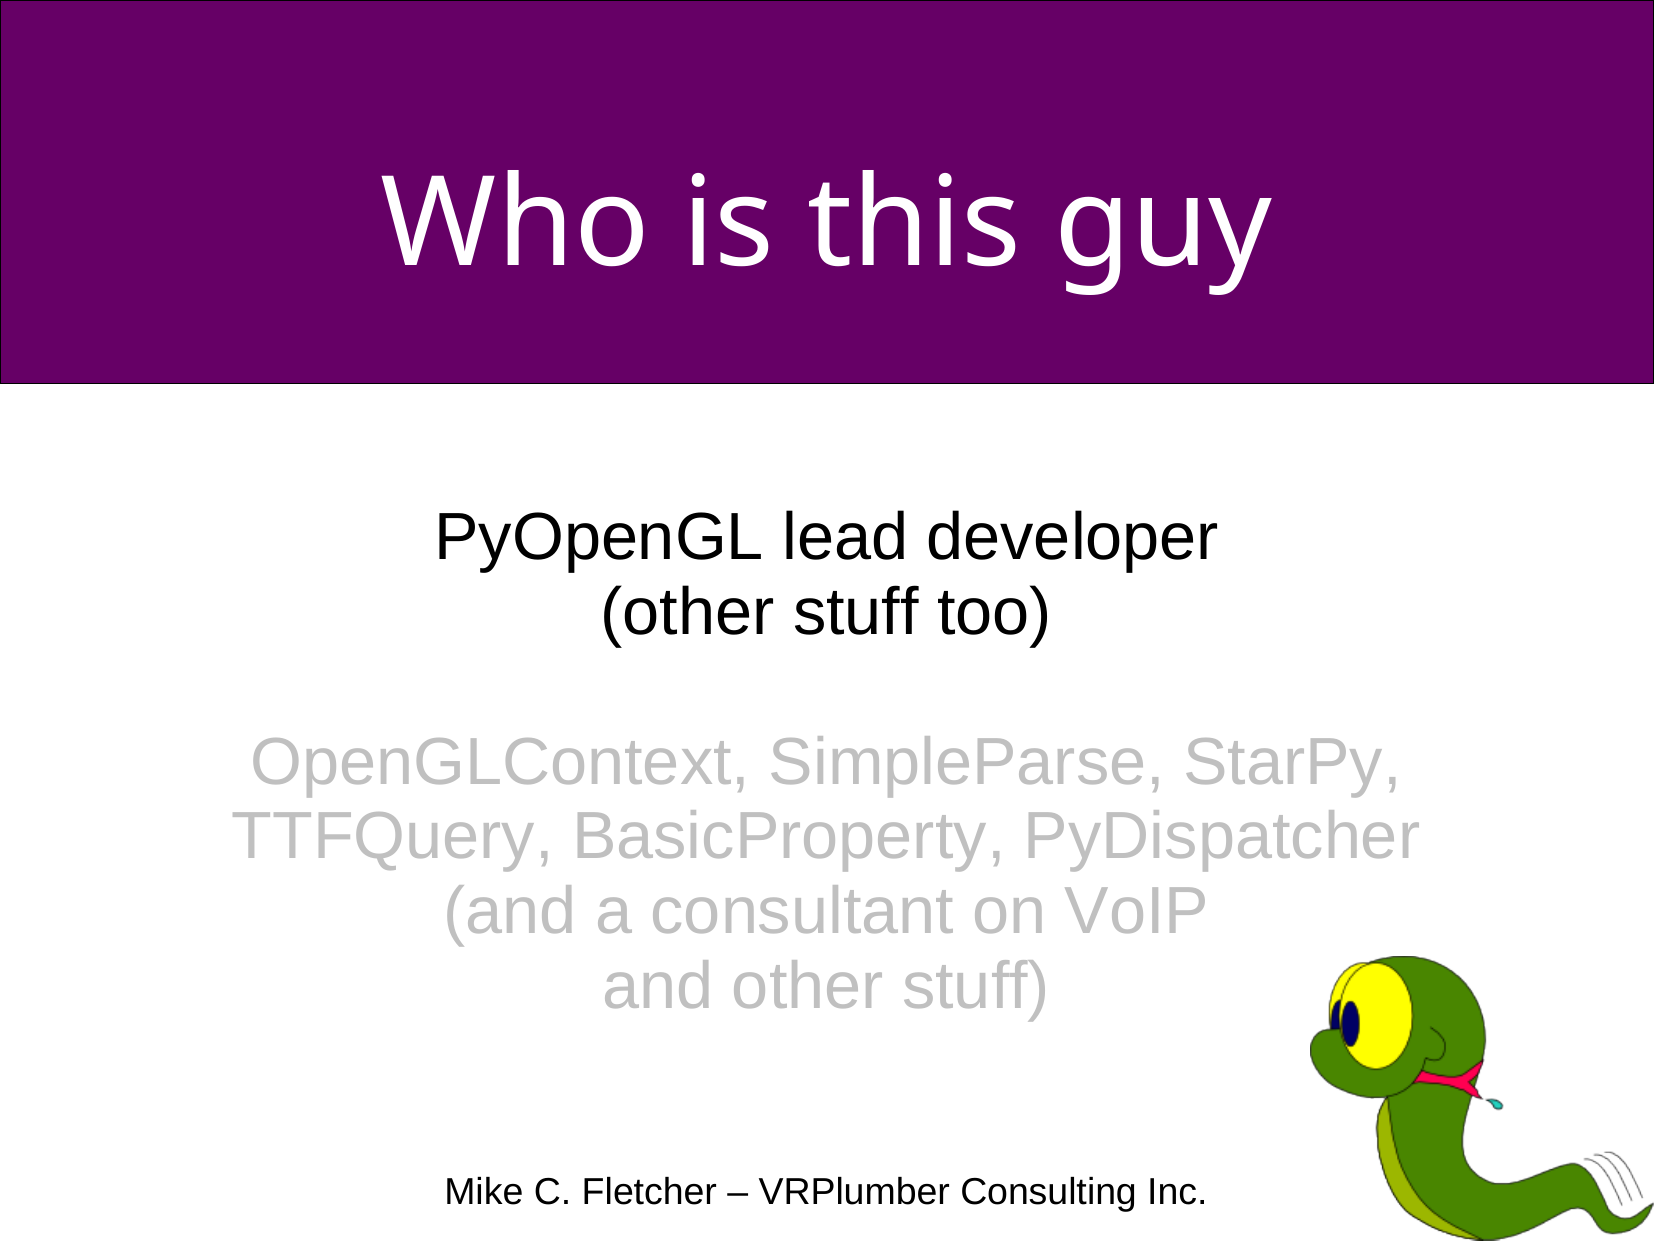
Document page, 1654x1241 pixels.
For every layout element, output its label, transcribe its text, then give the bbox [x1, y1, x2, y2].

picture [1310, 956, 1654, 1241]
subtitle PyOpenGL lead developer (other stuff too) OpenGLContext, SimpleParse, StarPy, TTFQuery, BasicProperty, PyDispatcher (and a consultant on VoIP and other stuff) [82, 420, 1571, 1102]
title Who is this guy [82, 56, 1571, 377]
